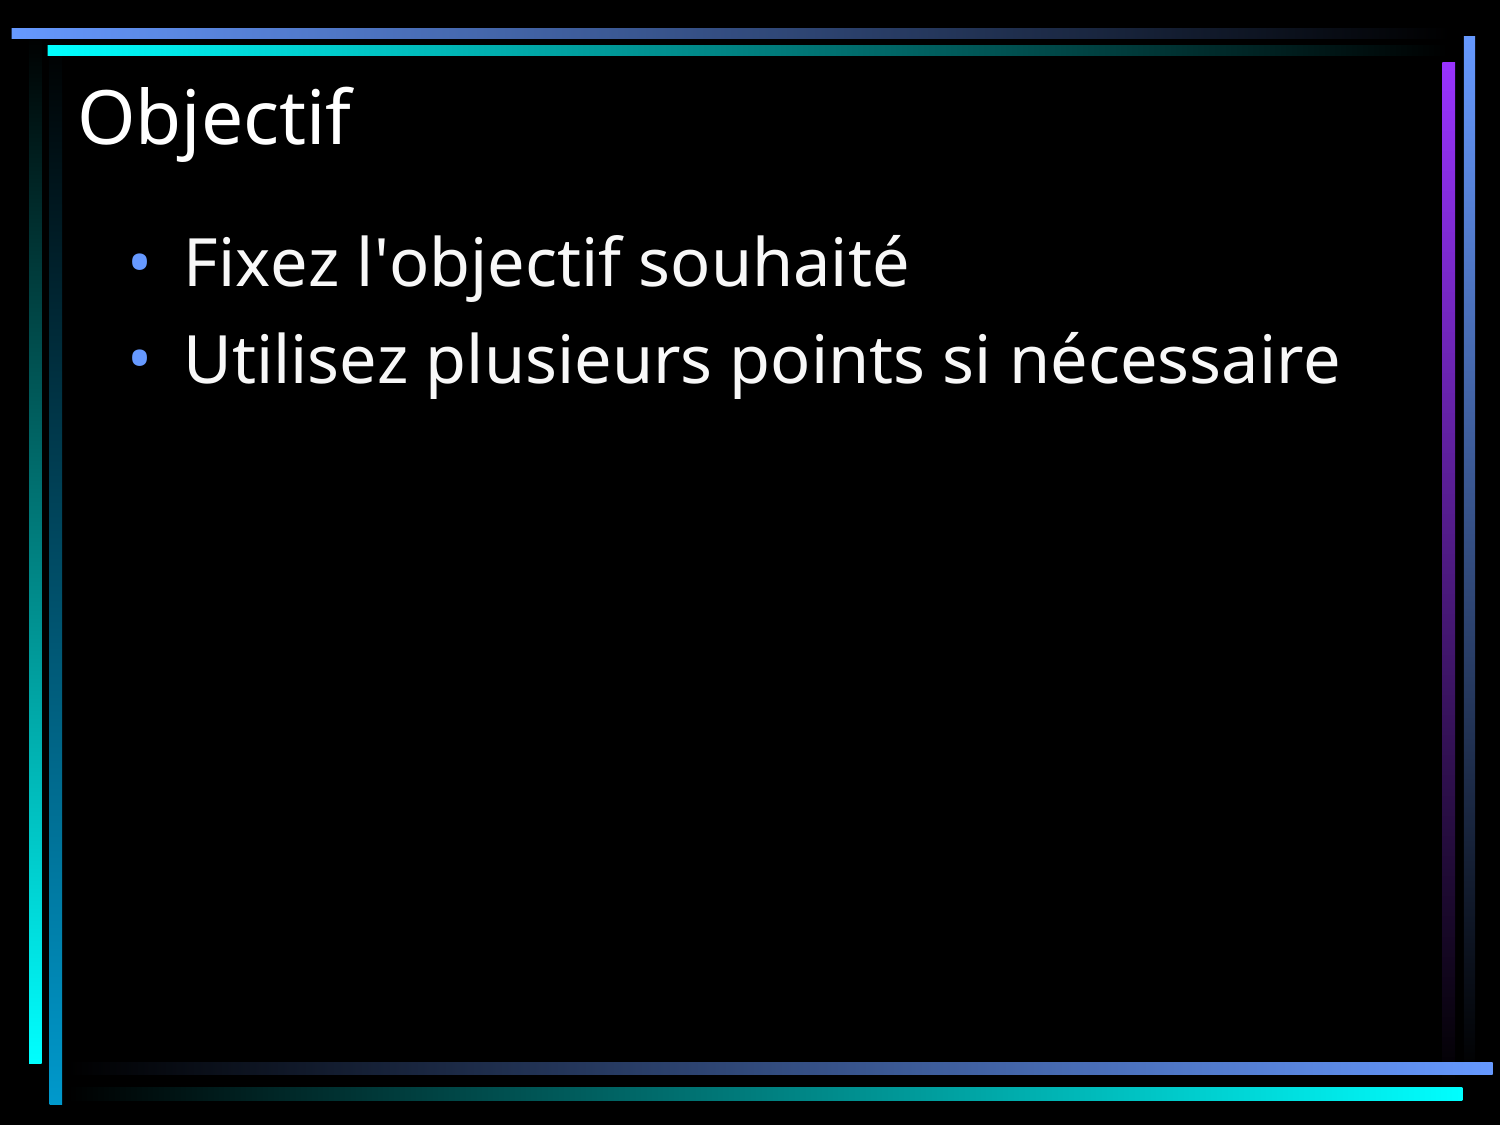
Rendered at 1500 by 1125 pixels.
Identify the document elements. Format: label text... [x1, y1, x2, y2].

title Objectif [62, 62, 1375, 200]
list Fixez l'objectif souhaité Utilisez plusieurs points si nécessaire [112, 212, 1388, 976]
